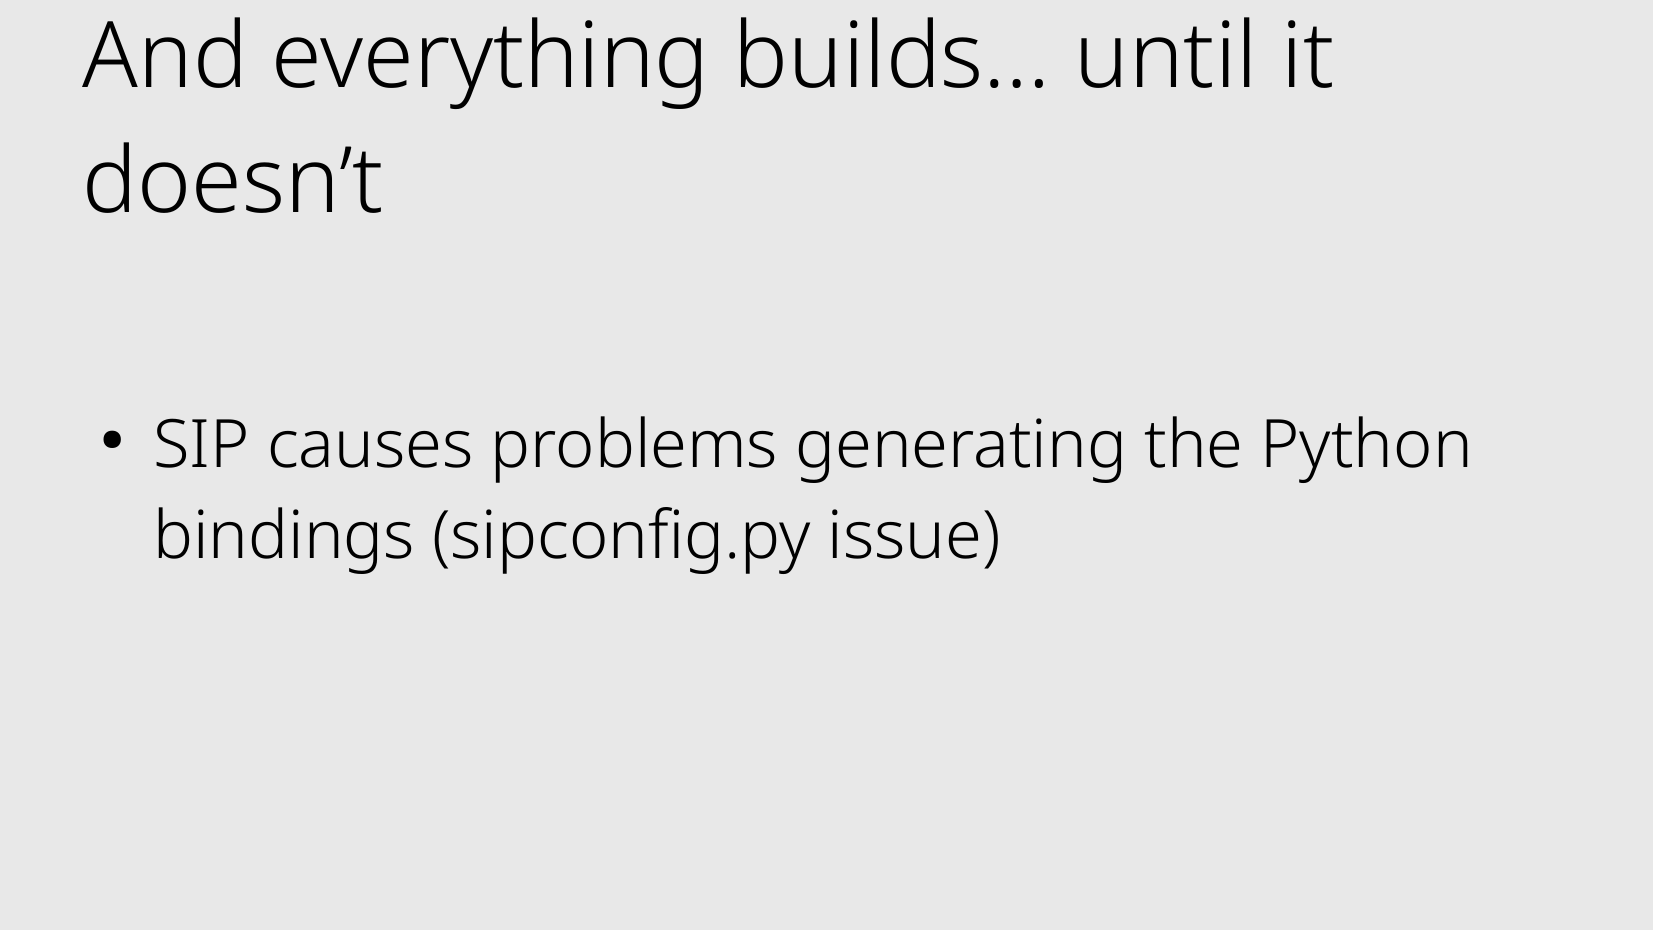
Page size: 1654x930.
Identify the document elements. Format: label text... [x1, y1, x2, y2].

title And everything builds… until it doesn’t [82, 37, 1571, 193]
list SIP causes problems generating the Python bindings (sipconfig.py issue) [82, 217, 1571, 757]
